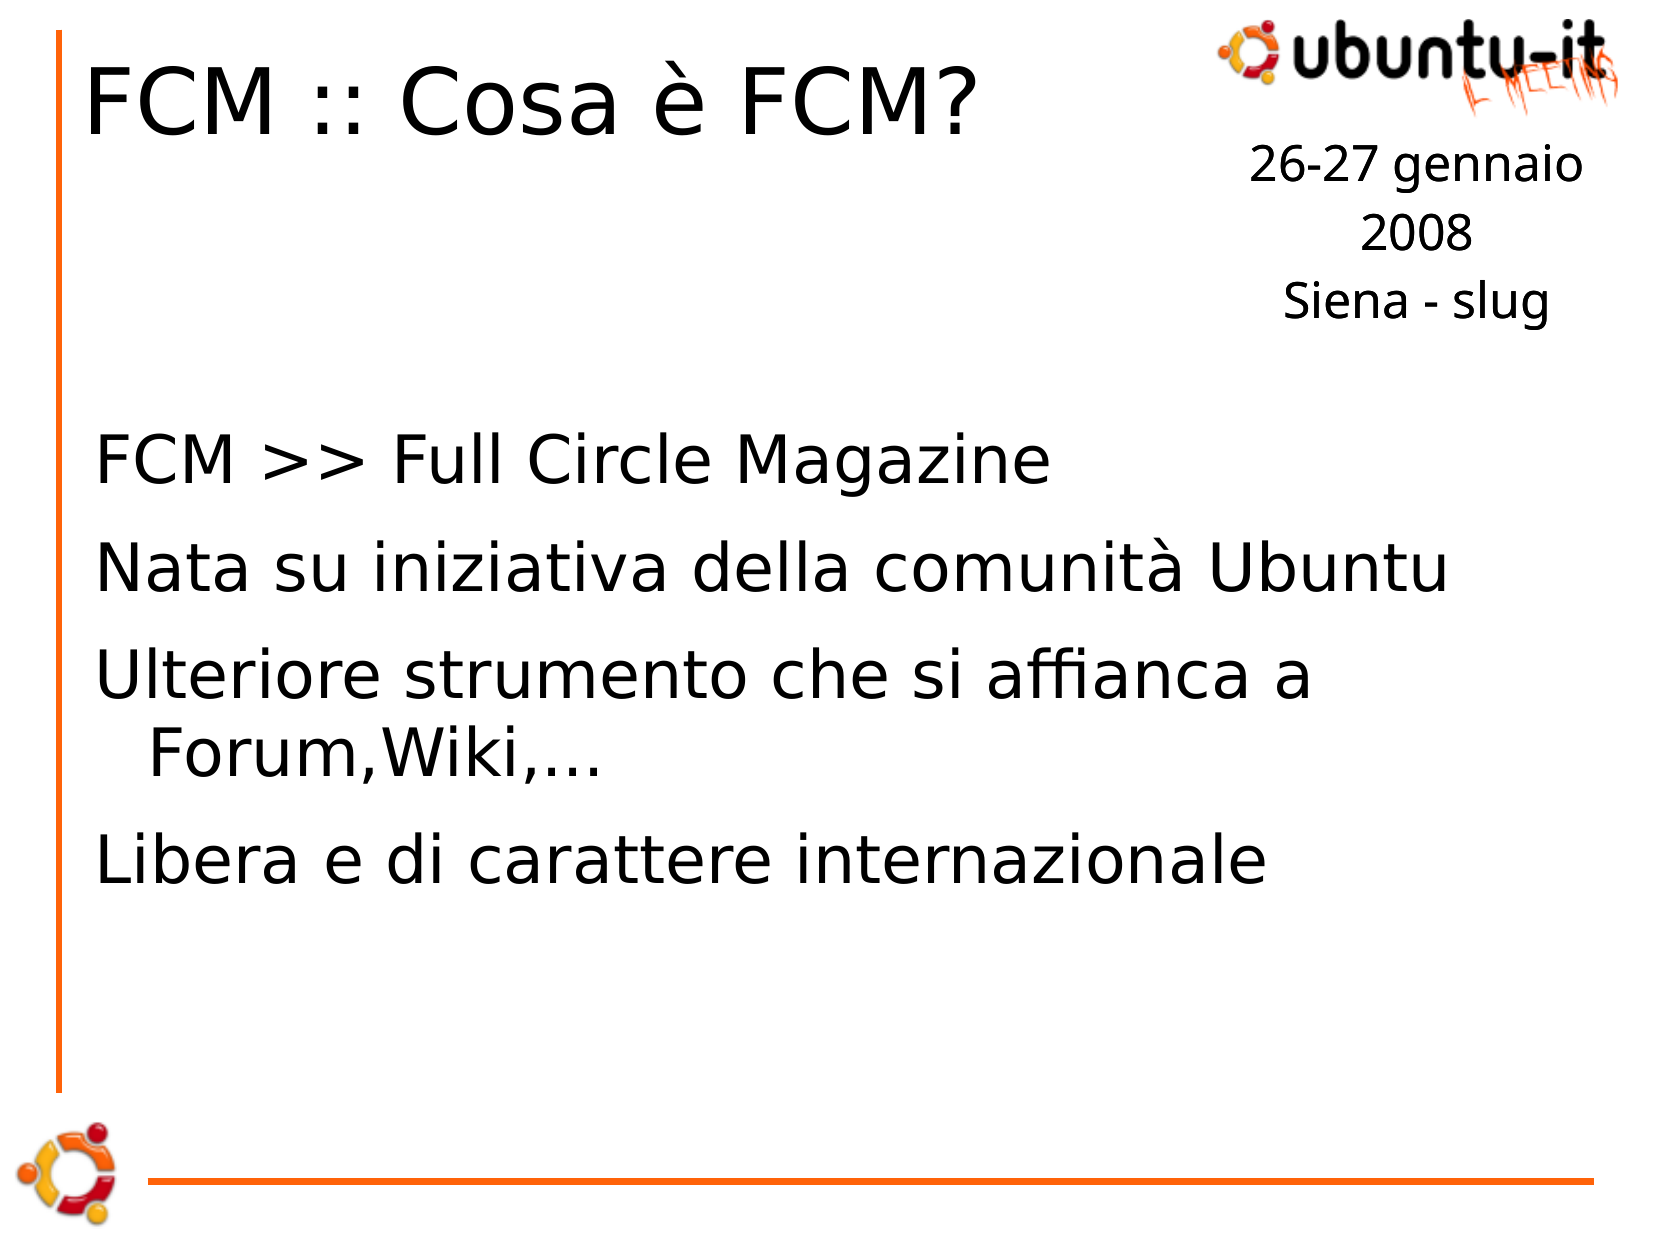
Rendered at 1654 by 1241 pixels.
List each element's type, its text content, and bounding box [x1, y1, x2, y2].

text_box 26-27 gennaio 2008 Siena - slug [1181, 118, 1654, 314]
picture [1210, 19, 1628, 118]
picture [14, 1121, 76, 1229]
title FCM :: Cosa è FCM? [82, 49, 1571, 257]
list FCM >> Full Circle Magazine Nata su iniziativa della comunità Ubuntu Ulteriore strumento che si affianca a Forum,Wiki,... Libera e di carattere internazionale [76, 421, 1565, 1241]
